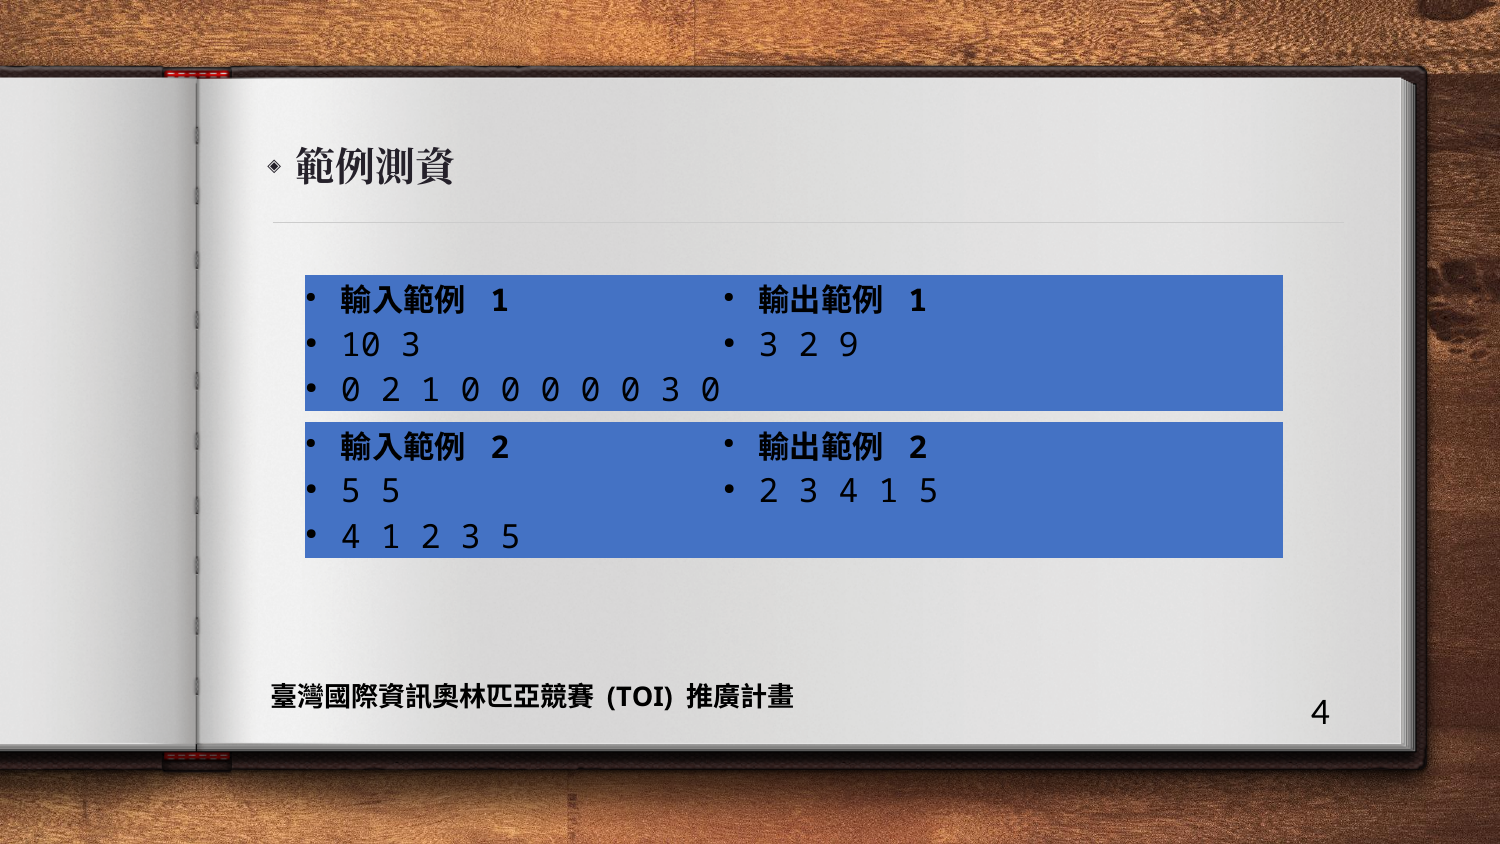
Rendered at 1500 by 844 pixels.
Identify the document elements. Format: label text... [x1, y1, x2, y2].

table_header 輸出範例 1 3 2 9 [723, 275, 1283, 411]
table_header 輸出範例 2 2 3 4 1 5 [723, 422, 1283, 558]
table_header 輸入範例 2 5 5 4 1 2 3 5 [305, 422, 723, 558]
table_header 輸入範例 1 10 3 0 2 1 0 0 0 0 0 3 0 [305, 275, 723, 411]
text_box 4 [1295, 672, 1386, 737]
list 範例測資 [252, 126, 1194, 205]
